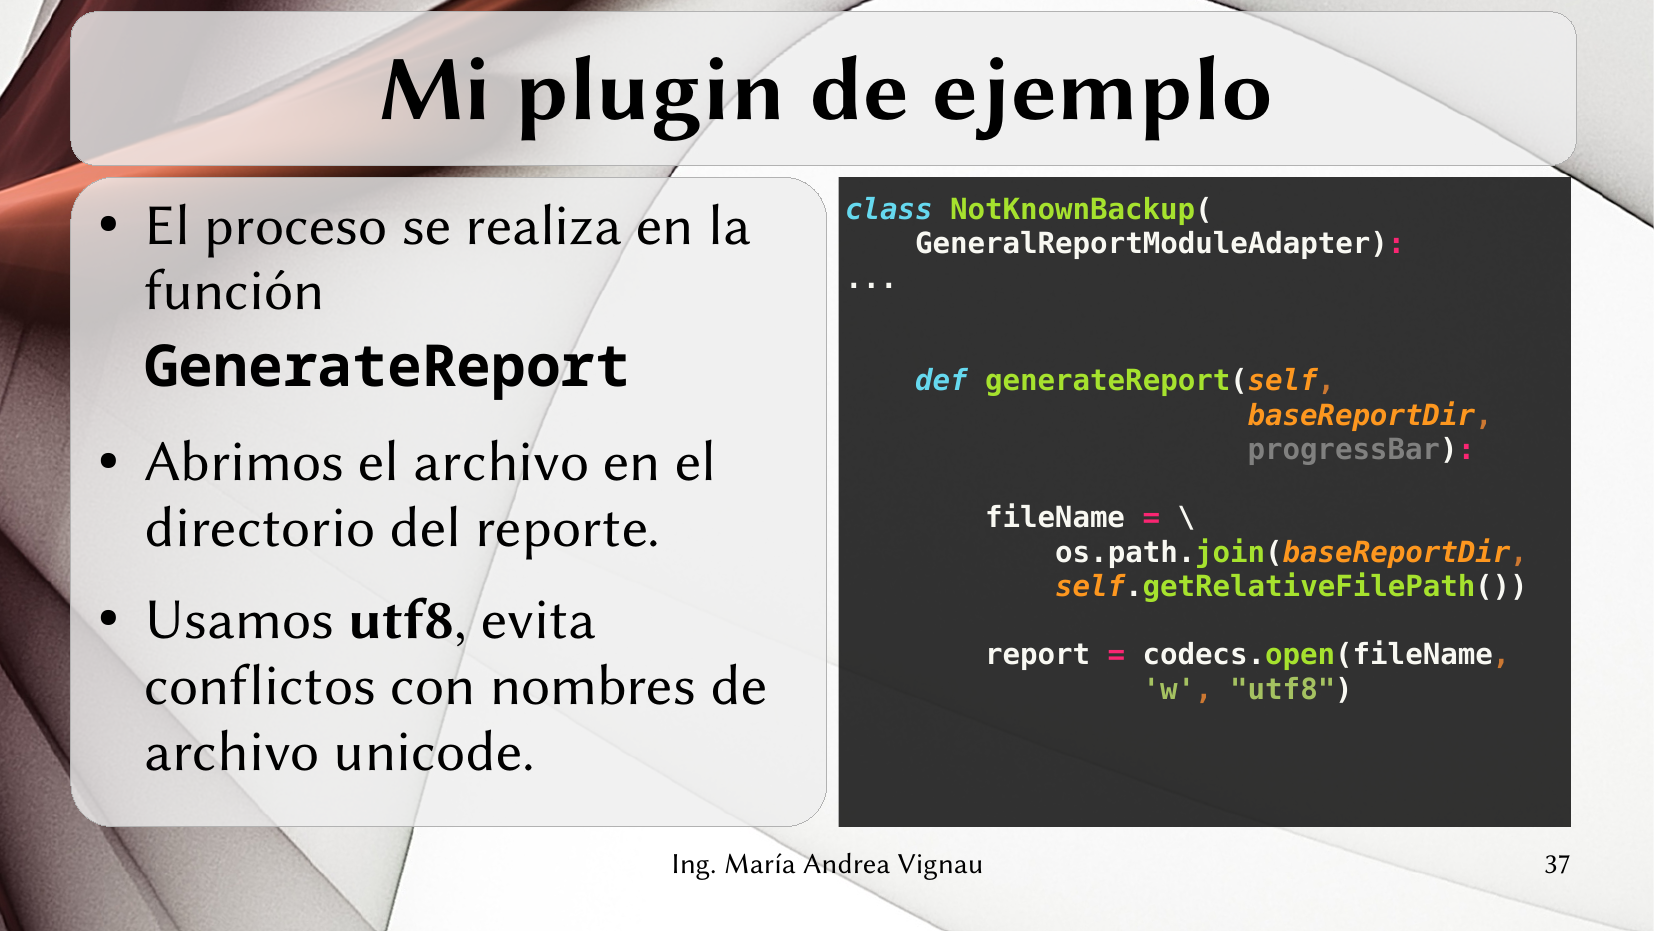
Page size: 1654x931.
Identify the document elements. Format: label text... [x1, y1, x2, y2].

picture [0, 0, 1654, 931]
list class NotKnownBackup( GeneralReportModuleAdapter): ... def generateReport(self, baseReportDir, progressBar): fileName = \ os.path.join(baseReportDir, self.getRelativeFilePath()) report = codecs.open(fileName, 'w', "utf8") [845, 192, 1572, 792]
title Mi plugin de ejemplo [82, 37, 1571, 142]
list El proceso se realiza en la función GenerateReport Abrimos el archivo en el directorio del reporte. Usamos utf8, evita conflictos con nombres de archivo unicode. [82, 192, 809, 792]
